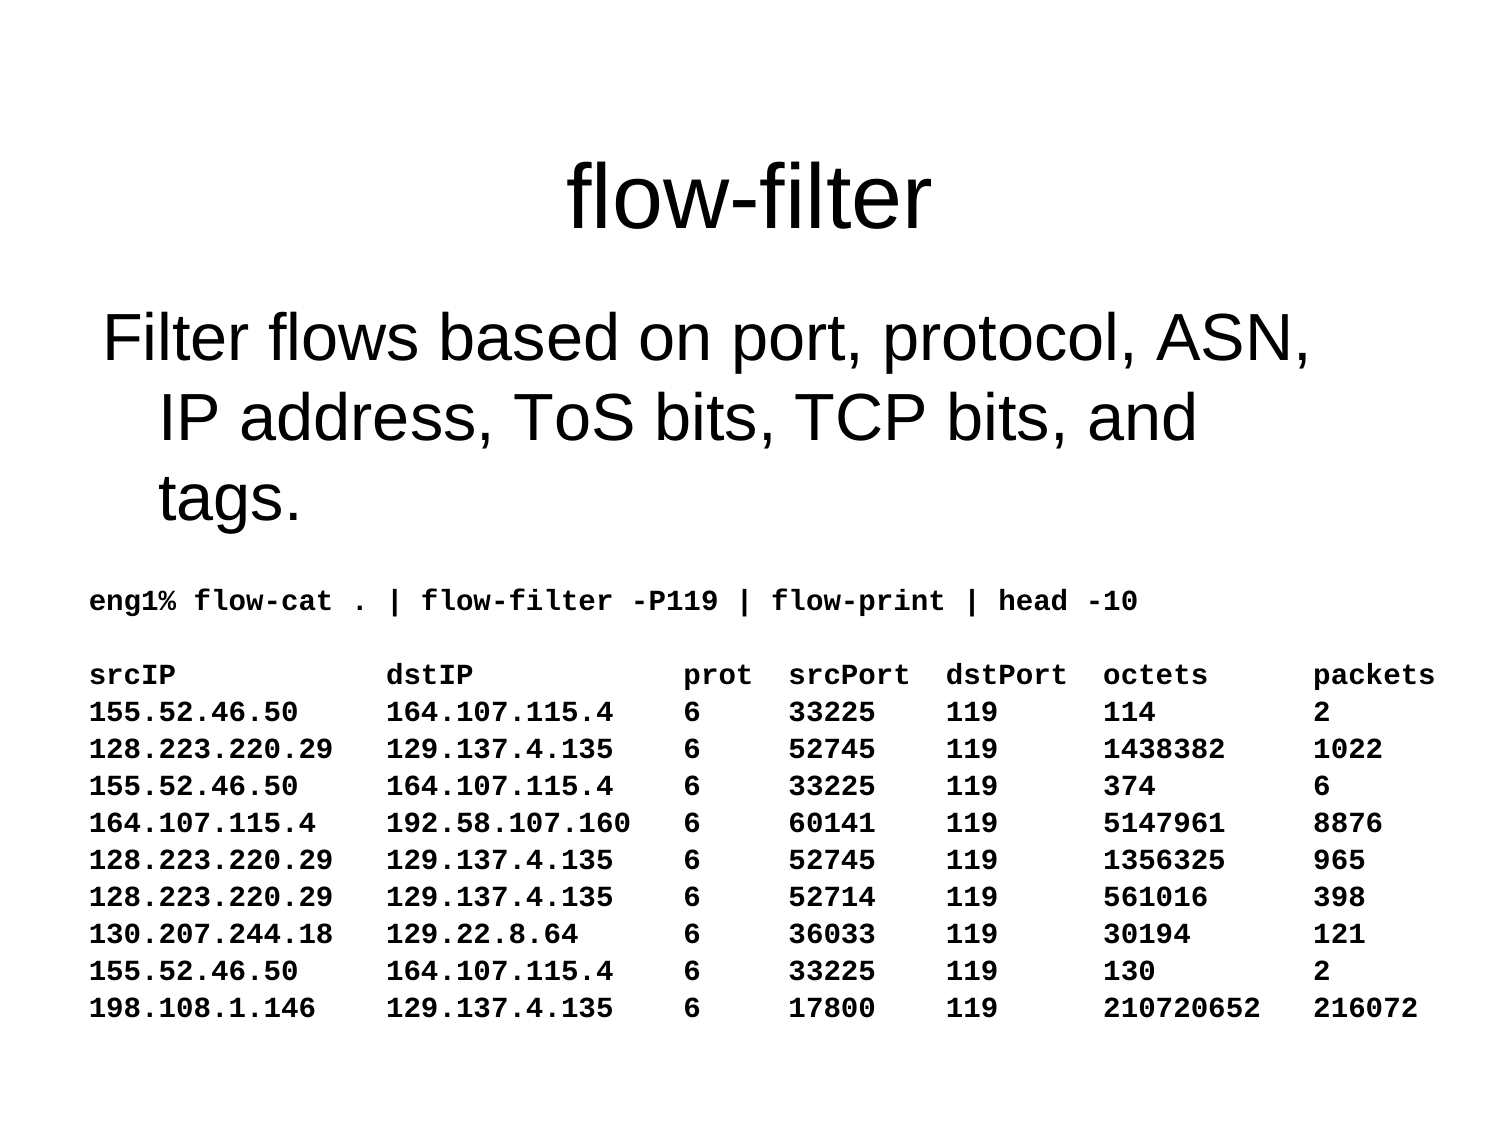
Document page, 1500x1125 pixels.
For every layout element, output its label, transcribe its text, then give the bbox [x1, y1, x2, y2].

list Filter flows based on port, protocol, ASN, IP address, ToS bits, TCP bits, and tags. [87, 287, 1363, 575]
text_box eng1% flow-cat . | flow-filter -P119 | flow-print | head -10 srcIP dstIP prot srcPort dstPort octets packets 155.52.46.50 164.107.115.4 6 33225 119 114 2 128.223.220.29 129.137.4.135 6 52745 119 1438382 1022 155.52.46.50 164.107.115.4 6 33225 119 374 6 164.107.115.4 192.58.107.160 6 60141 119 5147961 8876 128.223.220.29 129.137.4.135 6 52745 119 1356325 965 128.223.220.29 129.137.4.135 6 52714 119 561016 398 130.207.244.18 129.22.8.64 6 36033 119 30194 121 155.52.46.50 164.107.115.4 6 33225 119 130 2 198.108.1.146 129.137.4.135 6 17800 119 210720652 216072 [73, 575, 1500, 1009]
title flow-filter [112, 99, 1388, 288]
